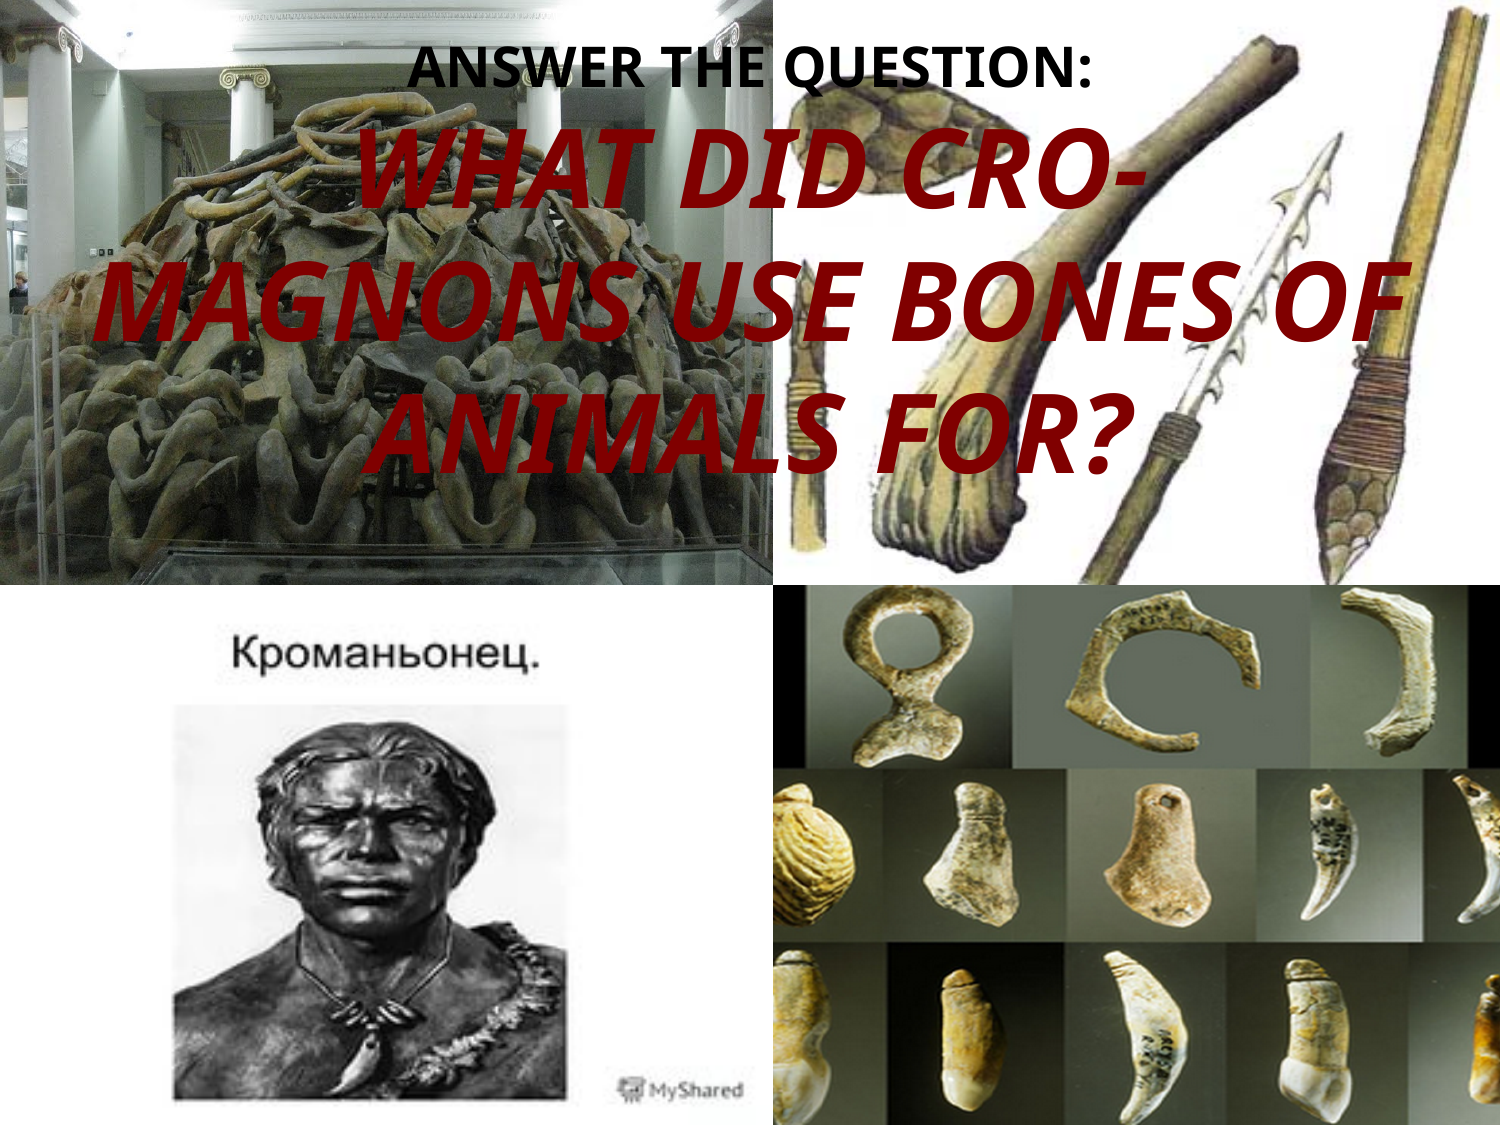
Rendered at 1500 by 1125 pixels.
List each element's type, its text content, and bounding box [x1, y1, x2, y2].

picture [0, 0, 1500, 1125]
title ANSWER THE QUESTION: WHAT DID CRO-MAGNONS USE BONES OF ANIMALS FOR? [75, 23, 1425, 258]
